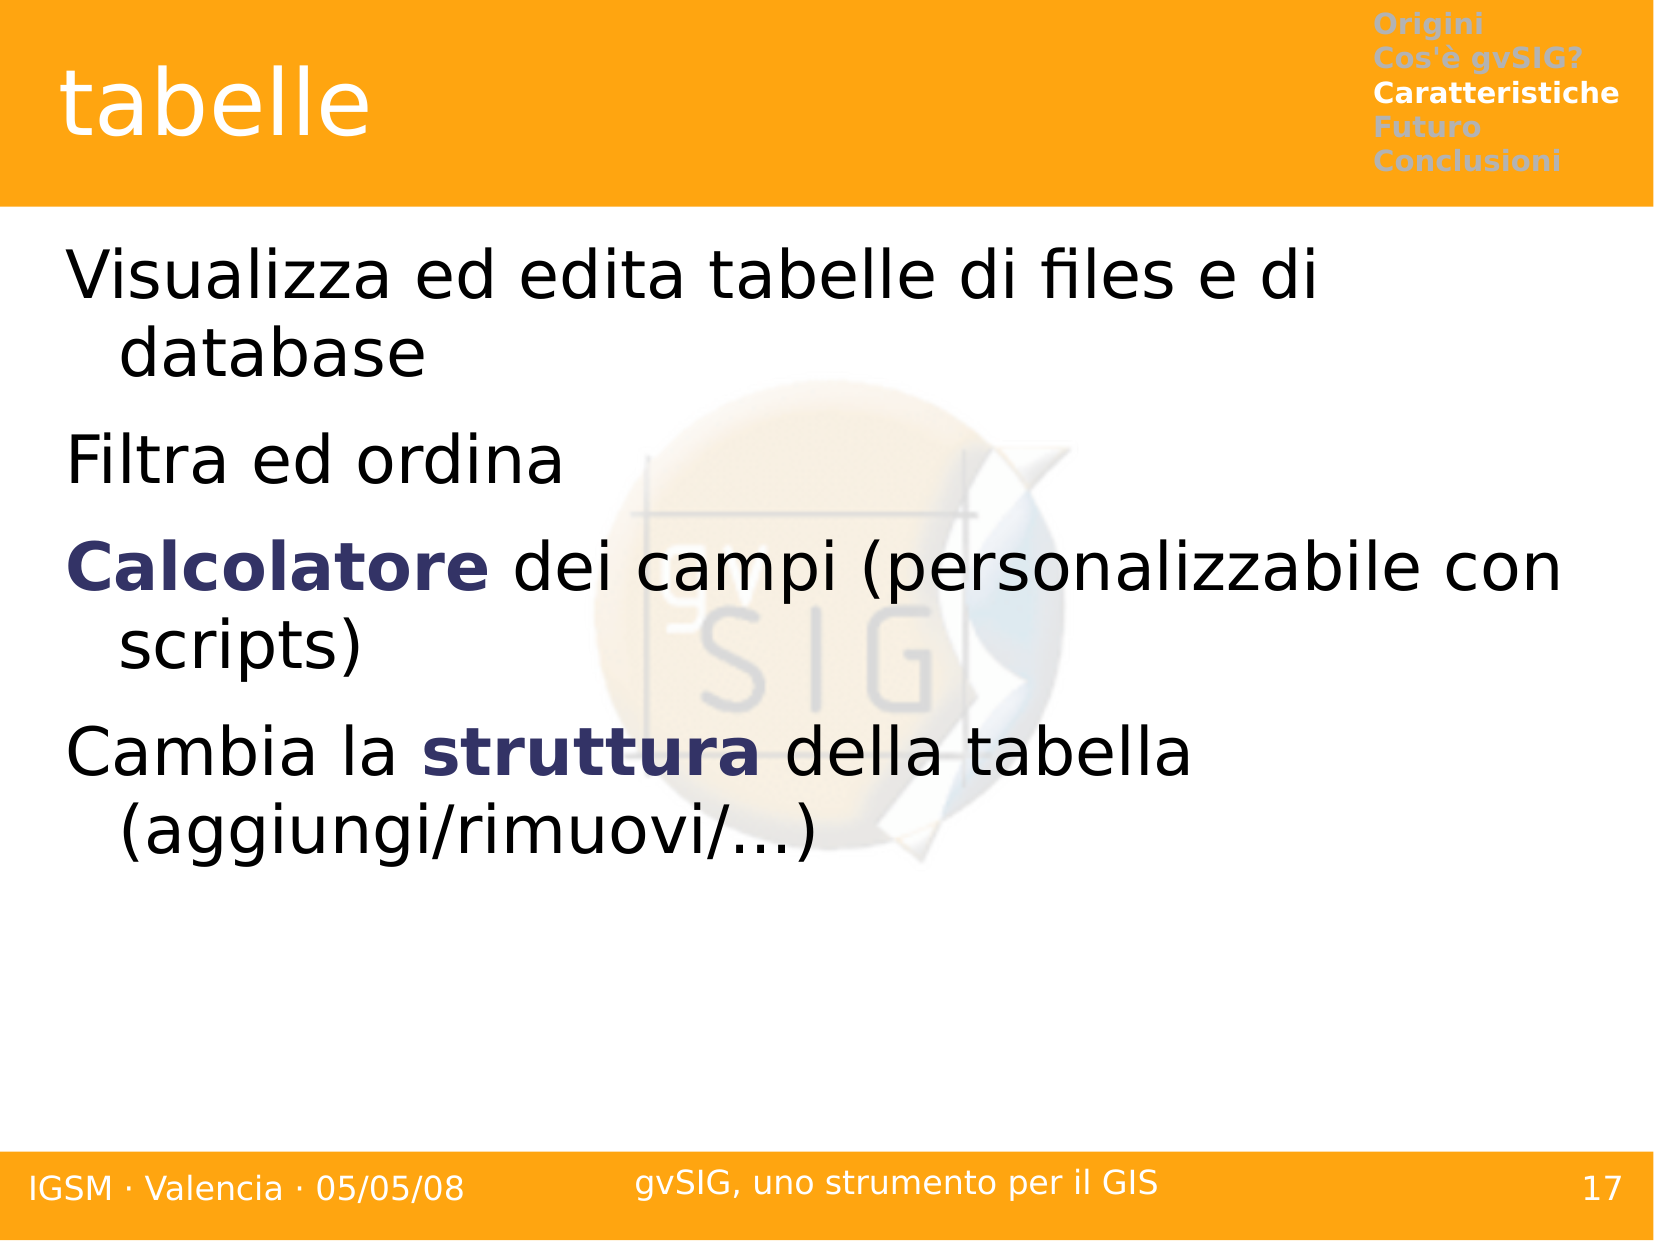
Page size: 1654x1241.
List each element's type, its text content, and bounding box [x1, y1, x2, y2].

title tabelle [59, 29, 1358, 178]
list Visualizza ed edita tabelle di files e di database Filtra ed ordina Calcolatore dei campi (personalizzabile con scripts) Cambia la struttura della tabella (aggiungi/rimuovi/...) [47, 236, 1595, 870]
text_box Origini Cos'è gvSIG? Caratteristiche Futuro Conclusioni [1358, 0, 1654, 207]
